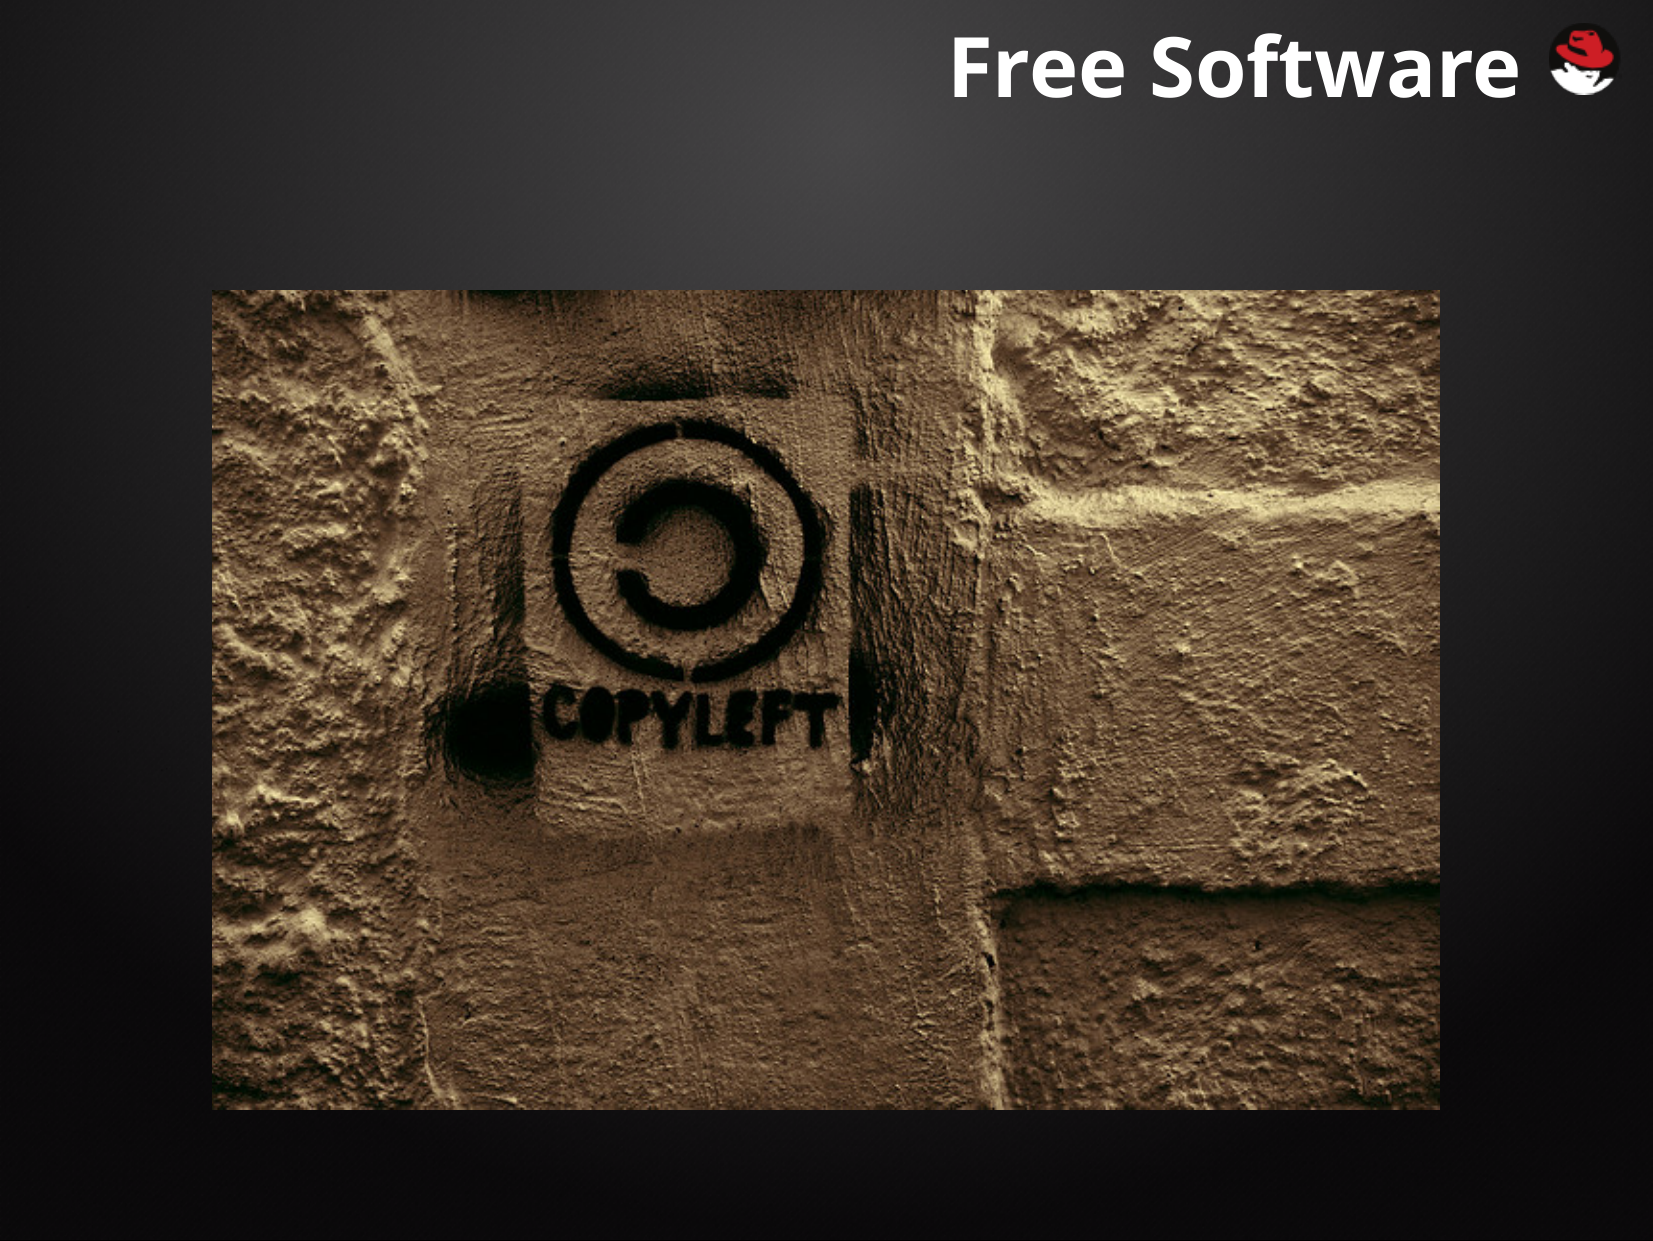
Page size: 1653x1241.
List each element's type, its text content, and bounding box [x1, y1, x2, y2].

picture [0, 0, 1653, 1240]
title Free Software [87, 10, 1523, 111]
